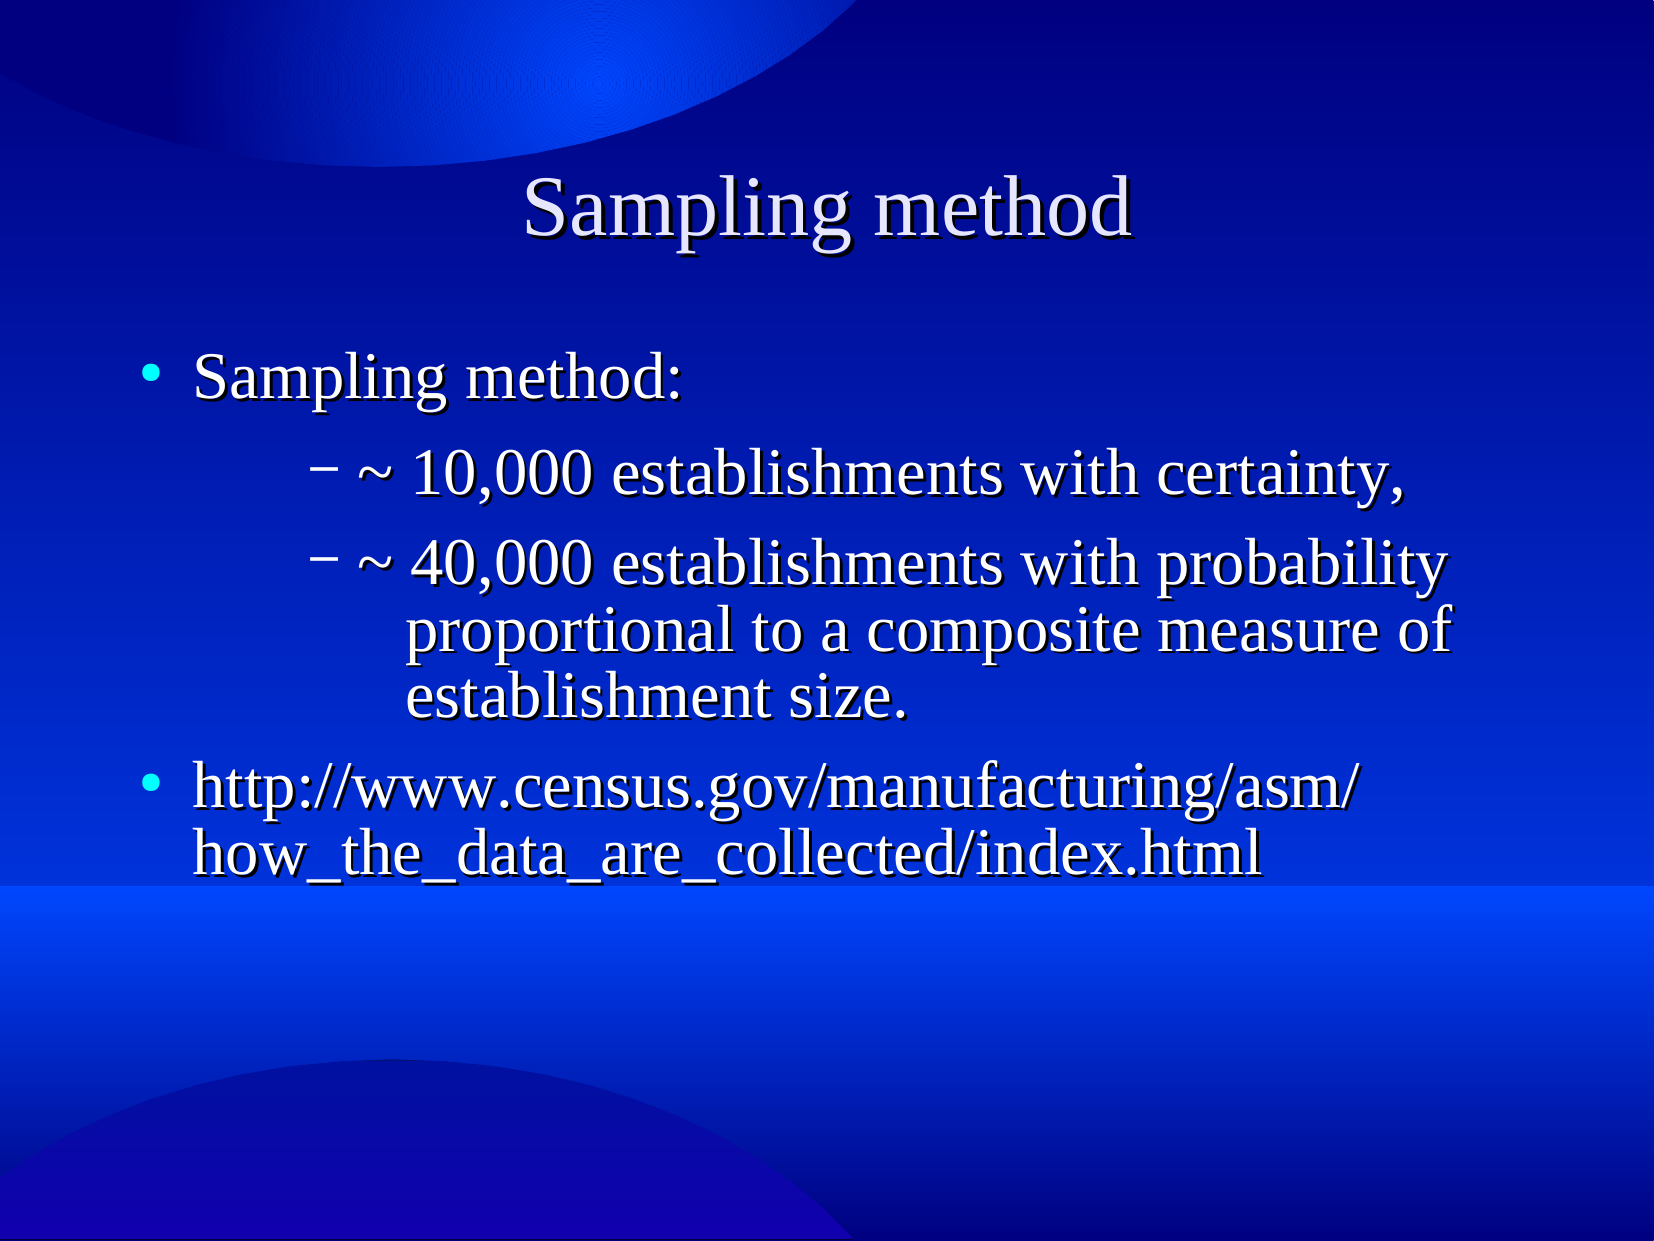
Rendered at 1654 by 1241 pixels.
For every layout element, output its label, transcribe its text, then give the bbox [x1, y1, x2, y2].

list Sampling method: ~ 10,000 establishments with certainty, ~ 40,000 establishments with probability proportional to a composite measure of establishment size. http://www.census.gov/manufacturing/asm/how_the_data_are_collected/index.html [121, 344, 1534, 1241]
title Sampling method [121, 102, 1534, 310]
